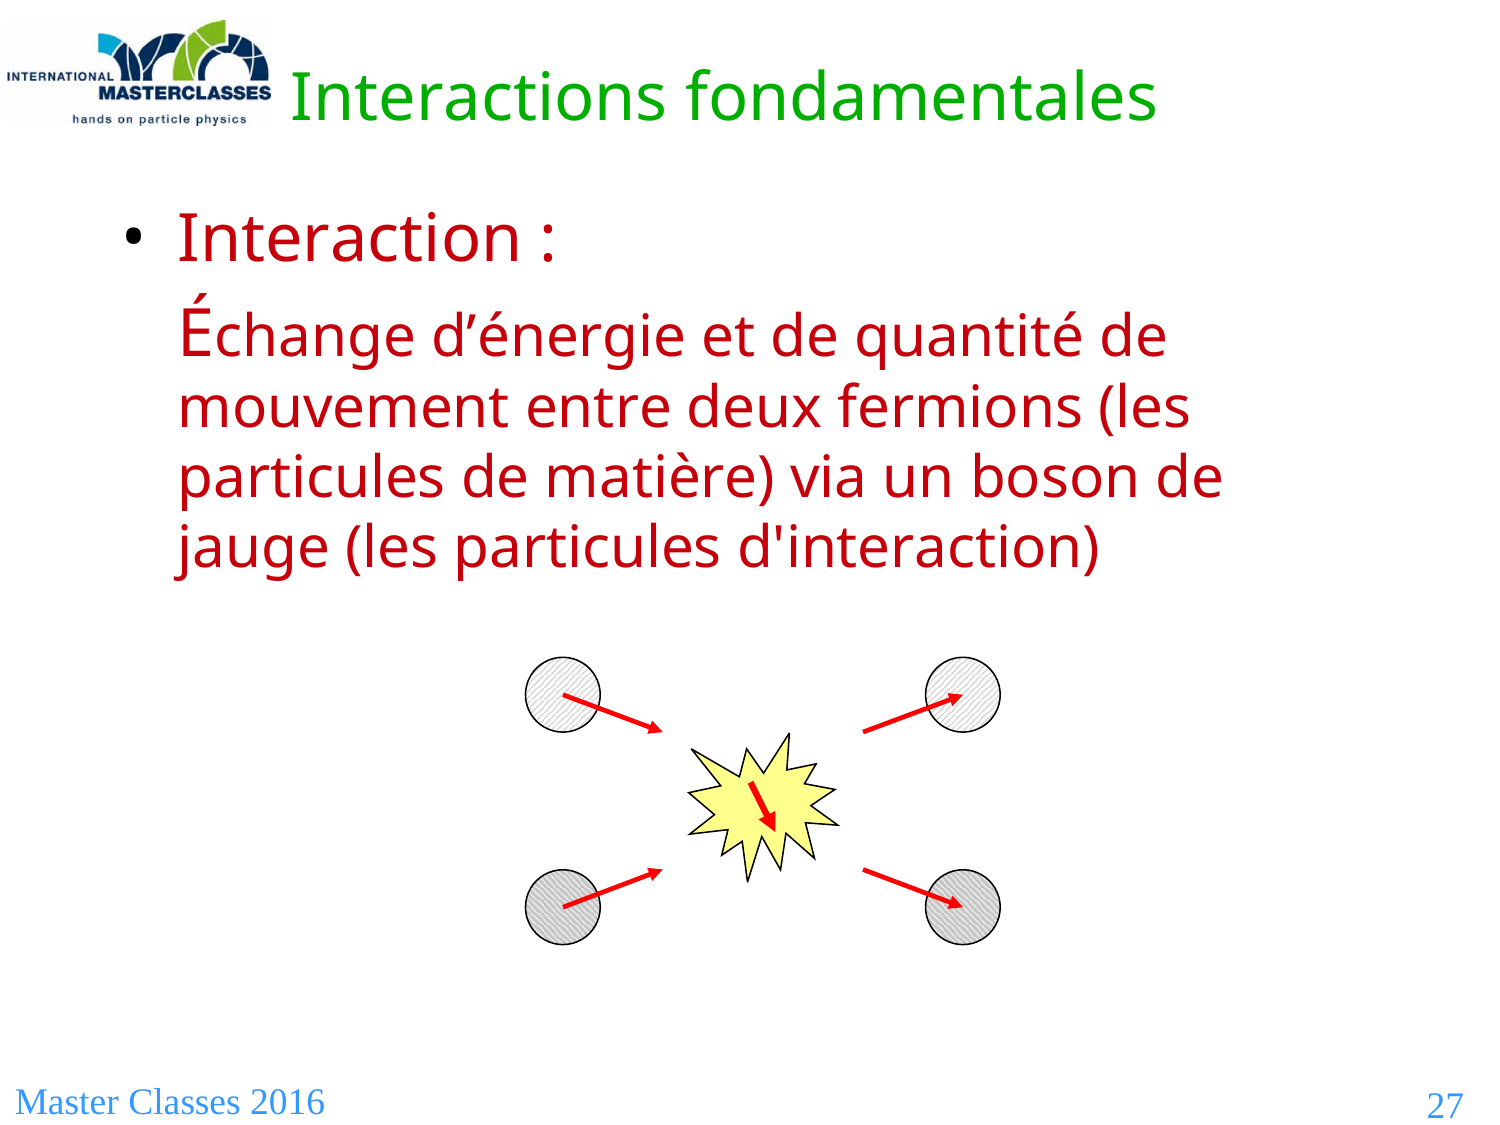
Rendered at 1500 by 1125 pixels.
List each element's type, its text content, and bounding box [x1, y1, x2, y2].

text_box [925, 657, 1001, 733]
text_box [525, 869, 601, 945]
text_box [925, 869, 1001, 945]
list Interaction : Échange d’énergie et de quantité de mouvement entre deux fermions (les particules de matière) via un boson de jauge (les particules d'interaction) [106, 187, 1382, 863]
picture [2, 10, 187, 130]
title Interactions fondamentales [187, 0, 1263, 187]
text_box [525, 657, 601, 733]
text_box [688, 732, 838, 883]
